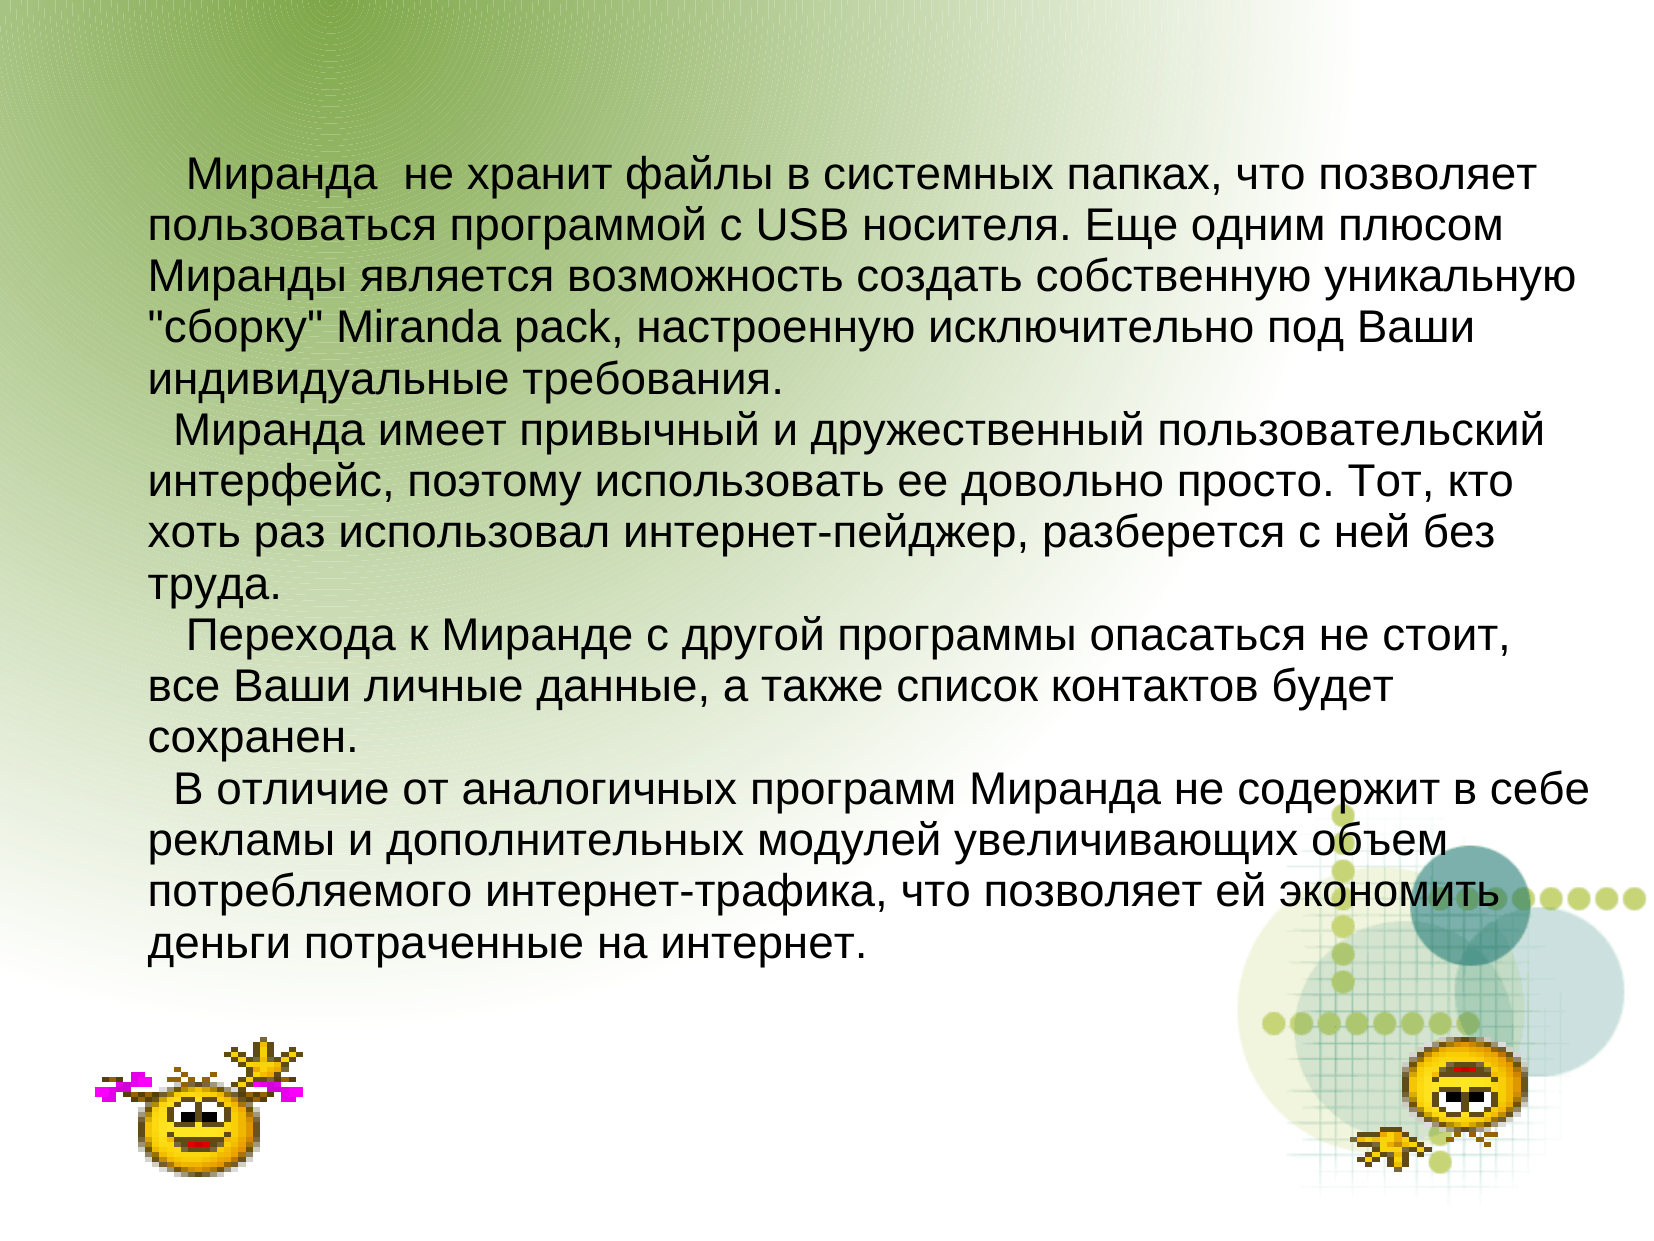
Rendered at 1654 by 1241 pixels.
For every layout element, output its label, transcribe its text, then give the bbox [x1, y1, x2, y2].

picture [1224, 792, 1654, 1211]
text_box Миранда не хранит файлы в системных папках, что позволяет пользоваться программой с USB носителя. Еще одним плюсом Миранды является возможность создать собственную уникальную "сборку" Miranda pack, настроенную исключительно под Ваши индивидуальные требования. Миранда имеет привычный и дружественный пользовательский интерфейс, поэтому использовать ее довольно просто. Тот, кто хоть раз использовал интернет-пейджер, разберется с ней без труда. Перехода к Миранде с другой программы опасаться не стоит, все Ваши личные данные, а также список контактов будет сохранен. В отличие от аналогичных программ Миранда не содержит в себе рекламы и дополнительных модулей увеличивающих объем потребляемого интернет-трафика, что позволяет ей экономить деньги потраченные на интернет. [147, 147, 1595, 966]
picture [88, 1033, 325, 1182]
